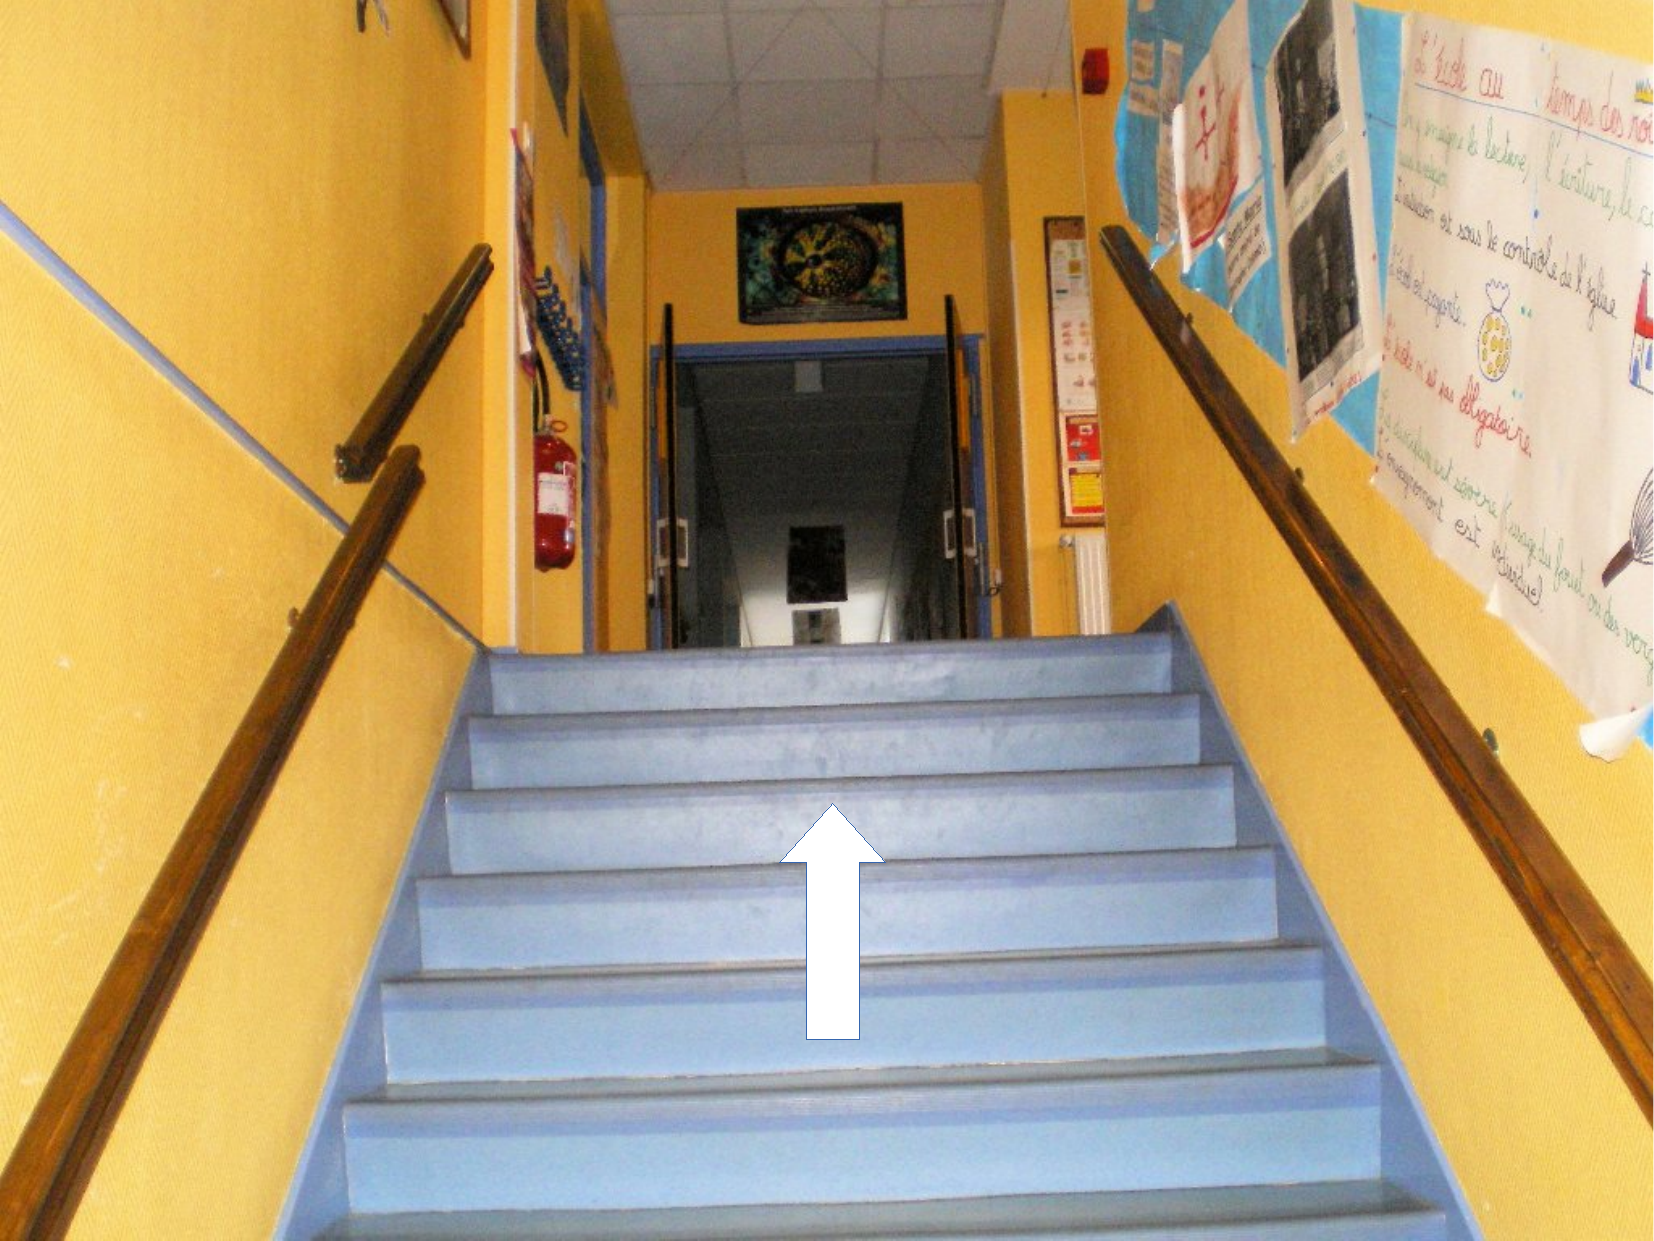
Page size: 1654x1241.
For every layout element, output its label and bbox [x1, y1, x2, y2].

text_box [779, 803, 886, 1040]
picture [0, 0, 1654, 1241]
